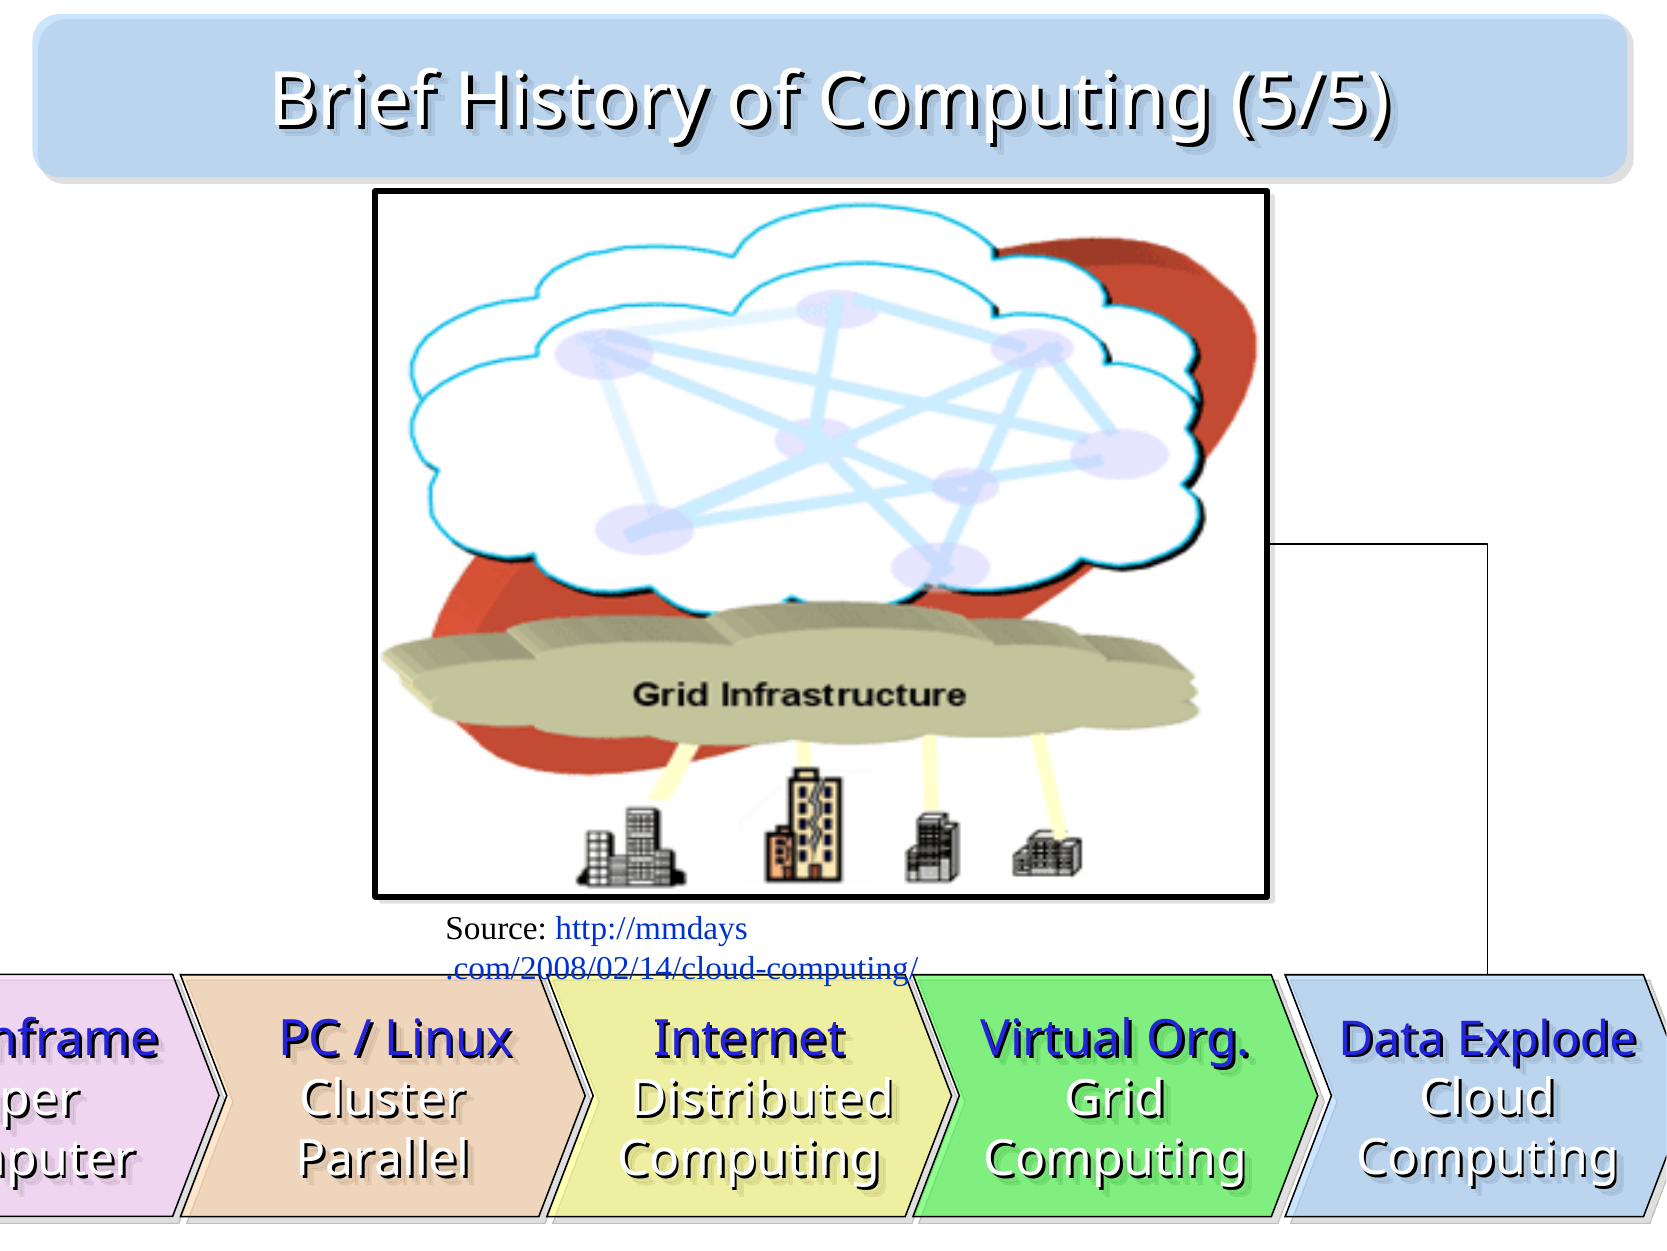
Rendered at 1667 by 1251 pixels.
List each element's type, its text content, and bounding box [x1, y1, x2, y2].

text_box PC / Linux Cluster Parallel [180, 974, 586, 1217]
text_box Virtual Org. Grid Computing [912, 974, 1318, 1217]
text_box Brief History of Computing (5/5) [32, 13, 1628, 178]
text_box Data Explode Cloud Computing [1285, 974, 1667, 1217]
picture [378, 193, 1265, 894]
text_box Source: http://mmdays.com/2008/02/14/cloud-computing/ [430, 898, 1235, 954]
text_box Mainframe Super Computer [0, 974, 220, 1217]
text_box Internet Distributed Computing [546, 974, 952, 1217]
